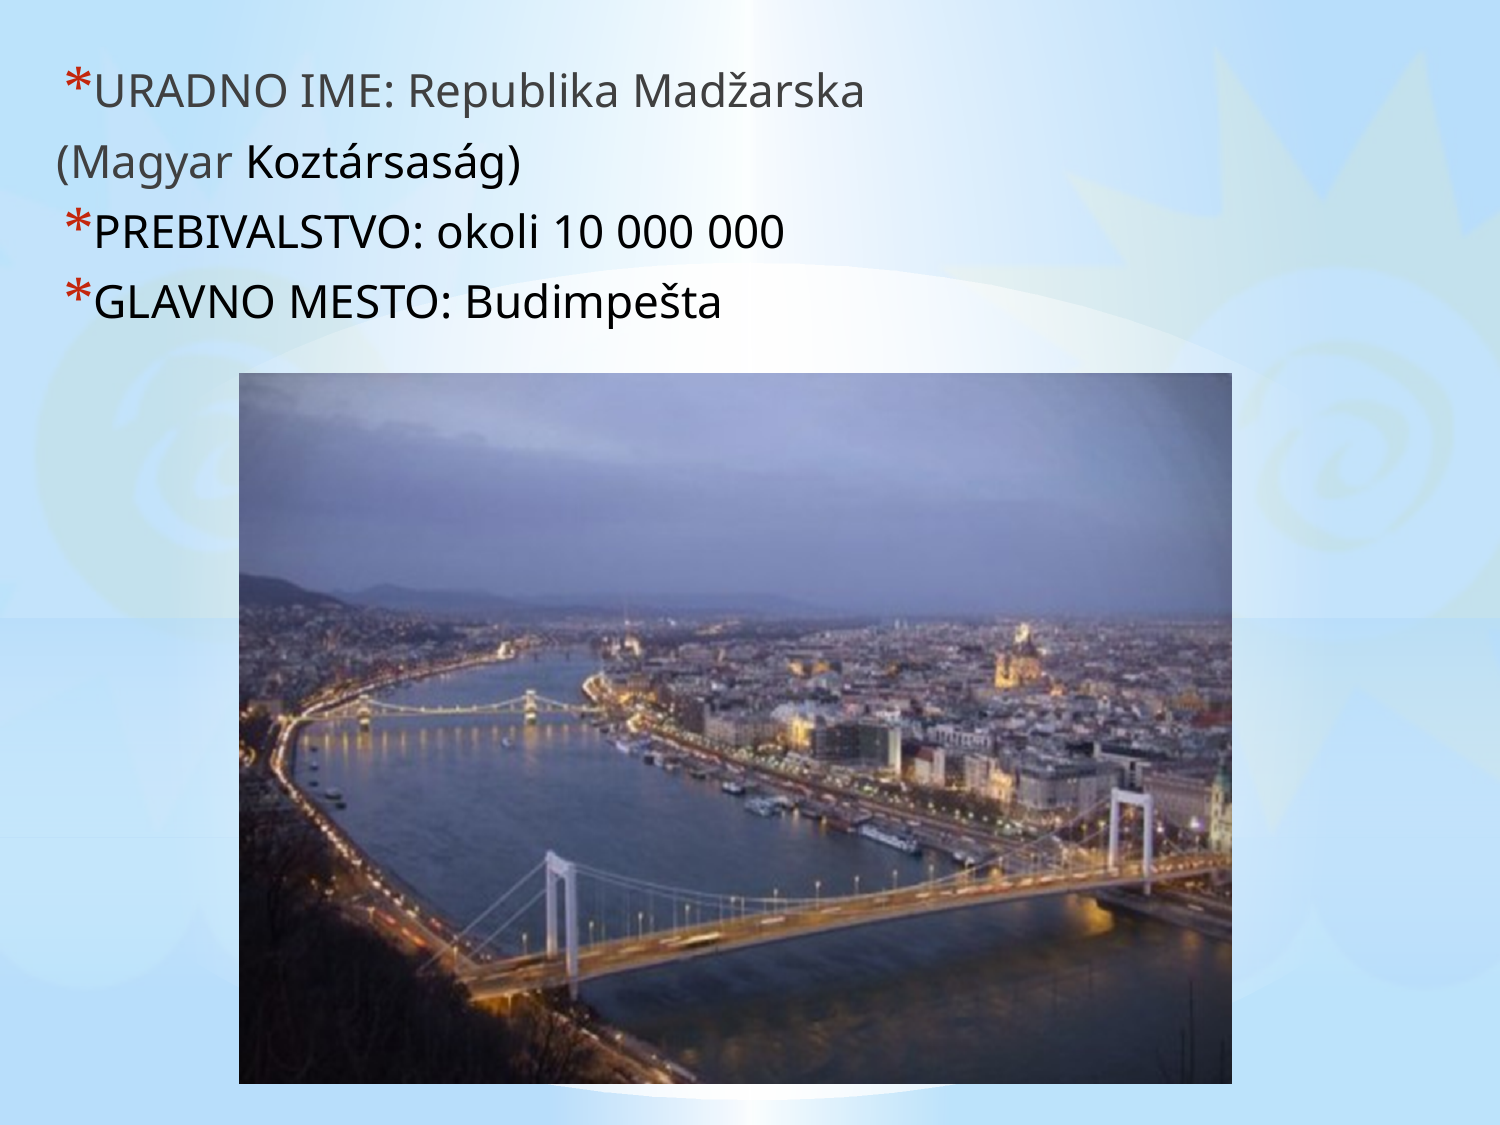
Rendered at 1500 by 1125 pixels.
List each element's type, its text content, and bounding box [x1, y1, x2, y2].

list URADNO IME: Republika Madžarska (Magyar Koztársaság) PREBIVALSTVO: okoli 10 000 000 GLAVNO MESTO: Budimpešta [41, 54, 1463, 1071]
picture [239, 373, 1232, 1084]
